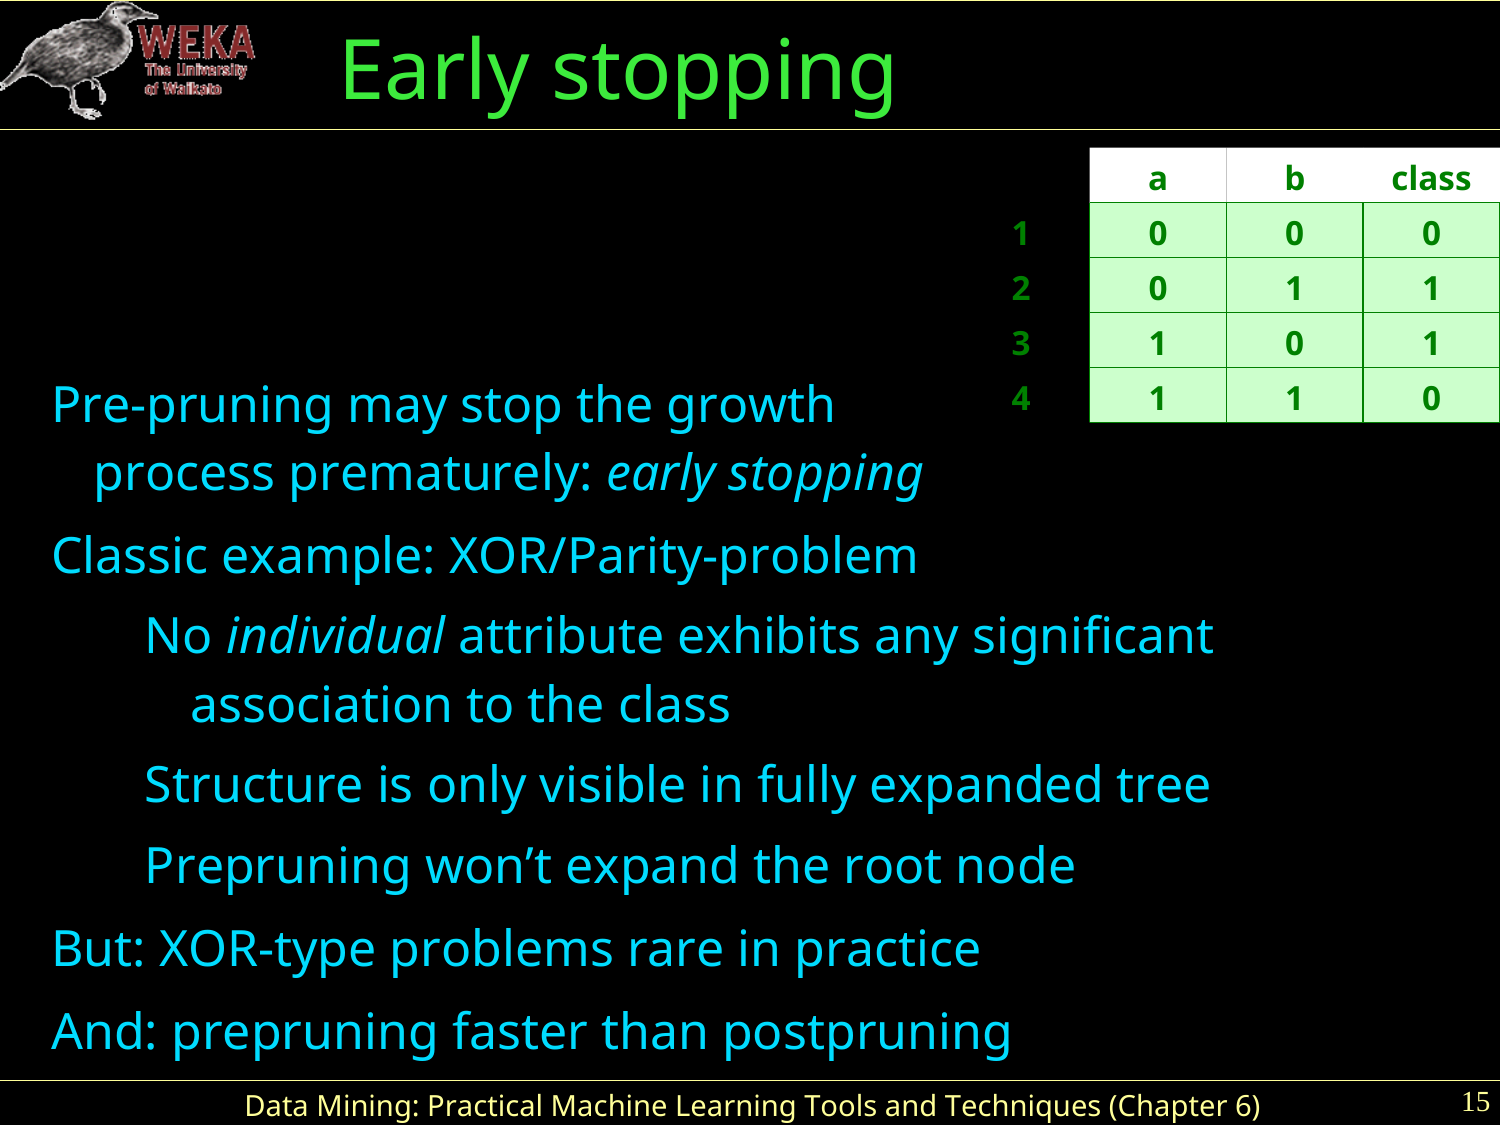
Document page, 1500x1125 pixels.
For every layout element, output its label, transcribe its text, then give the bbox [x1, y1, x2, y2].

text_box 4 [952, 368, 1089, 423]
text_box 1 [1227, 368, 1362, 422]
title Early stopping [0, 0, 1238, 148]
text_box 3 [952, 312, 1089, 368]
text_box 1 [1364, 313, 1499, 367]
text_box 0 [1227, 203, 1362, 257]
text_box class [1364, 147, 1500, 202]
text_box 0 [1090, 258, 1226, 312]
text_box 1 [1090, 313, 1226, 367]
text_box 0 [1364, 203, 1499, 257]
text_box 1 [1090, 368, 1226, 422]
text_box 2 [952, 257, 1089, 312]
text_box 1 [1227, 258, 1362, 312]
list Pre-pruning may stop the growth process prematurely: early stopping Classic example: XOR/Parity-problem No individual attribute exhibits any significant association to the class Structure is only visible in fully expanded tree Prepruning won’t expand the root node But: XOR-type problems rare in practice And: prepruning faster than postpruning [36, 361, 1274, 1037]
text_box a [1089, 147, 1226, 202]
text_box 0 [1227, 313, 1362, 367]
text_box 1 [1364, 258, 1499, 312]
text_box 0 [1364, 368, 1499, 422]
text_box 1 [952, 202, 1089, 257]
text_box 0 [1090, 203, 1226, 257]
text_box b [1226, 147, 1364, 202]
